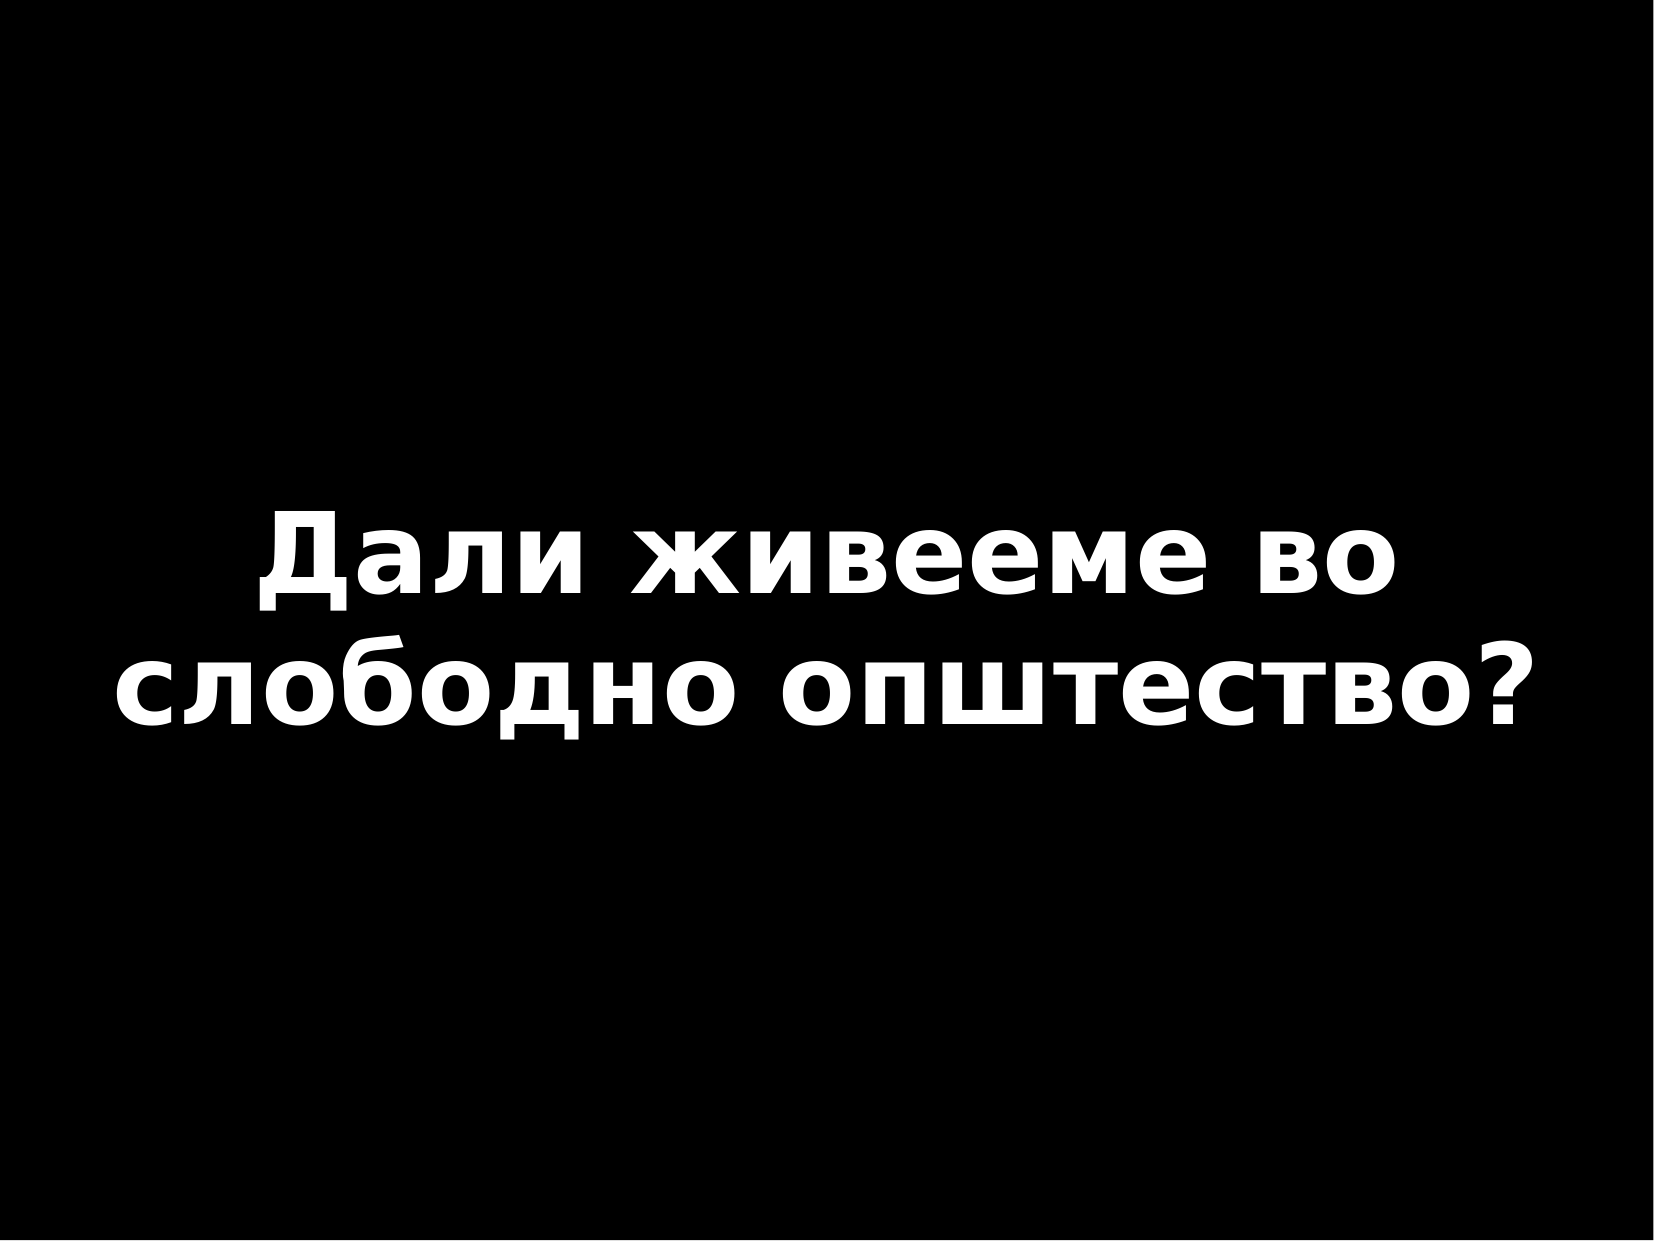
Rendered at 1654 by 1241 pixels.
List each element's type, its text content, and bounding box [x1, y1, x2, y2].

subtitle Дали живееме во слободно општество? [0, 0, 1654, 1241]
